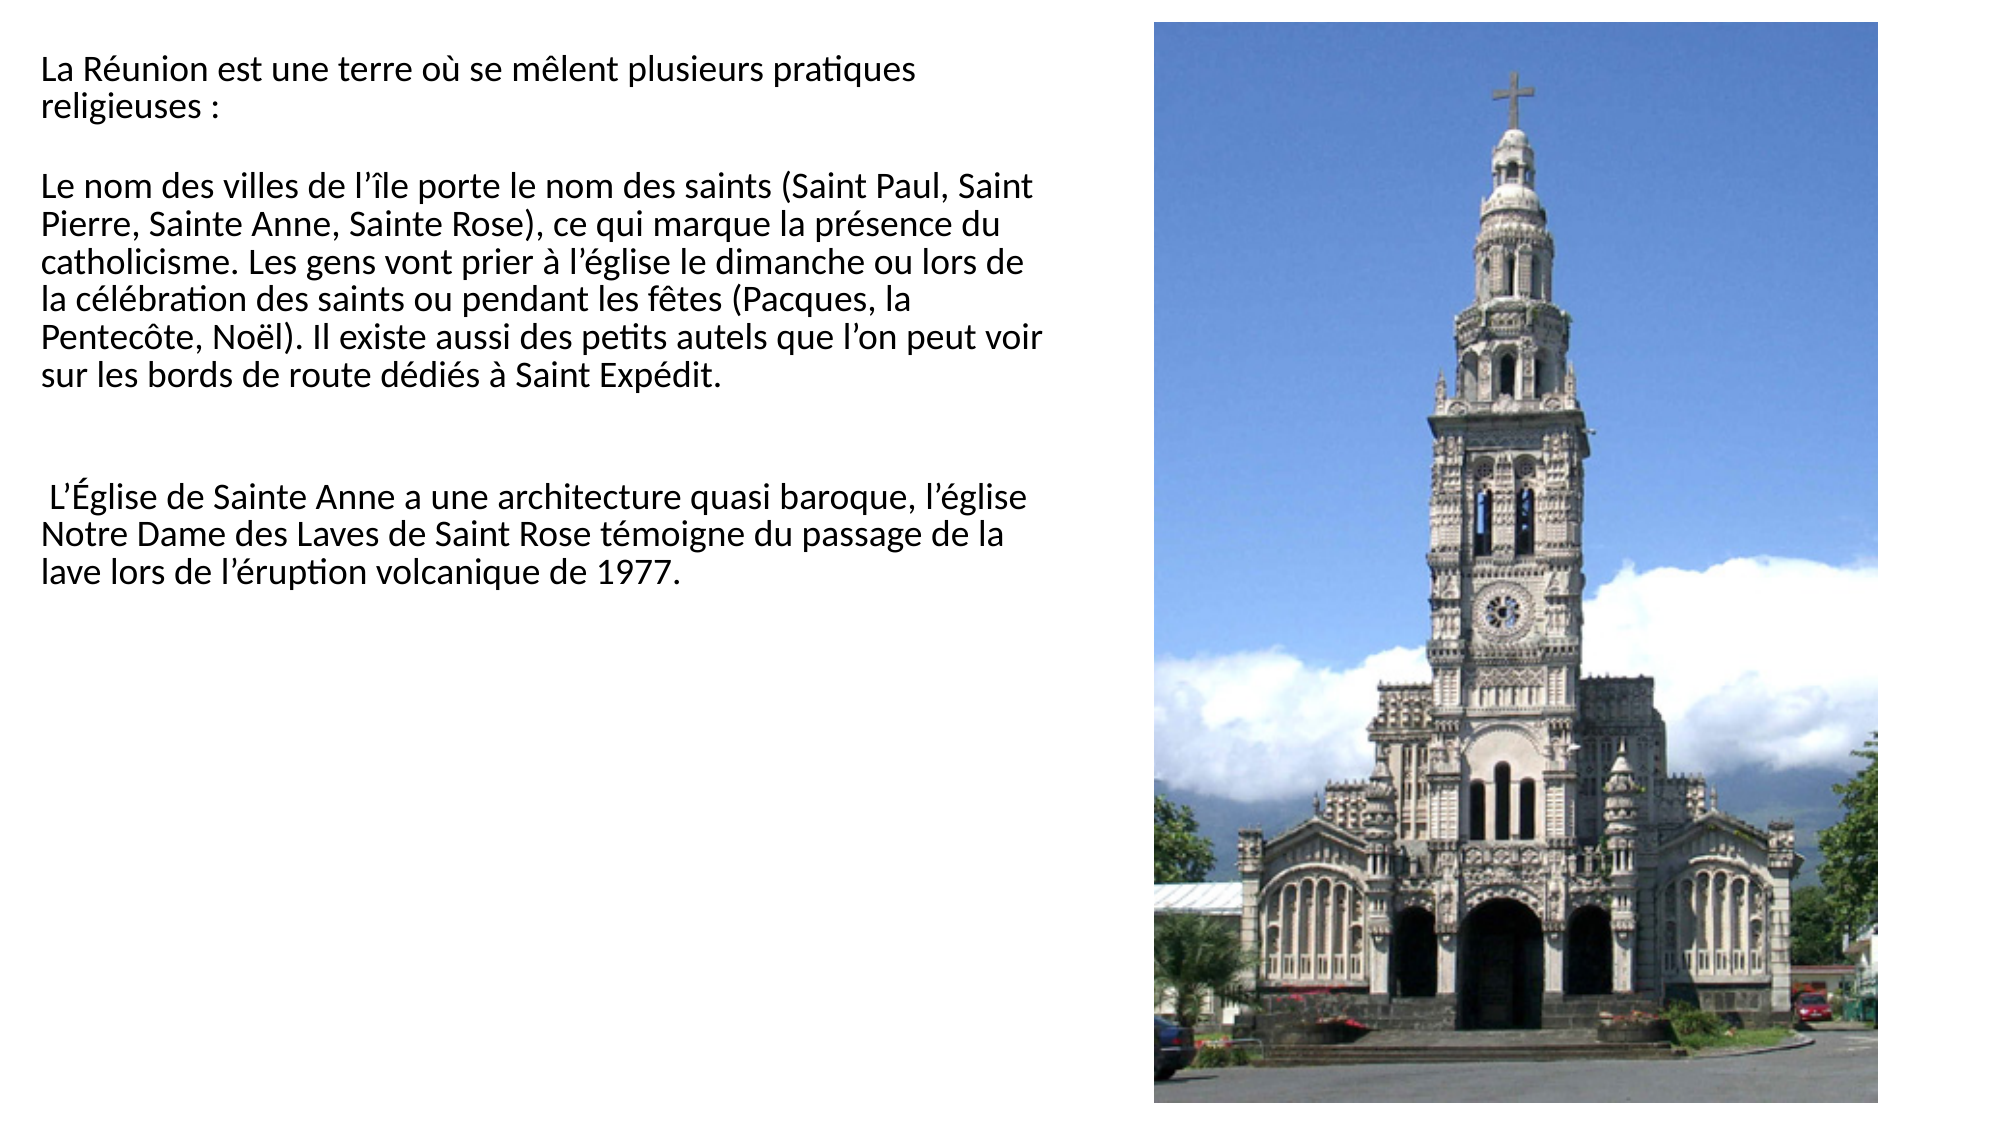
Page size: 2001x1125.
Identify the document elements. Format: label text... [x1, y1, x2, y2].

text_box La Réunion est une terre où se mêlent plusieurs pratiques religieuses : Le nom des villes de l’île porte le nom des saints (Saint Paul, Saint Pierre, Sainte Anne, Sainte Rose), ce qui marque la présence du catholicisme. Les gens vont prier à l’église le dimanche ou lors de la célébration des saints ou pendant les fêtes (Pacques, la Pentecôte, Noël). Il existe aussi des petits autels que l’on peut voir sur les bords de route dédiés à Saint Expédit. L’Église de Sainte Anne a une architecture quasi baroque, l’église Notre Dame des Laves de Saint Rose témoigne du passage de la lave lors de l’éruption volcanique de 1977. [26, 45, 1074, 736]
picture [1154, 22, 1878, 1103]
